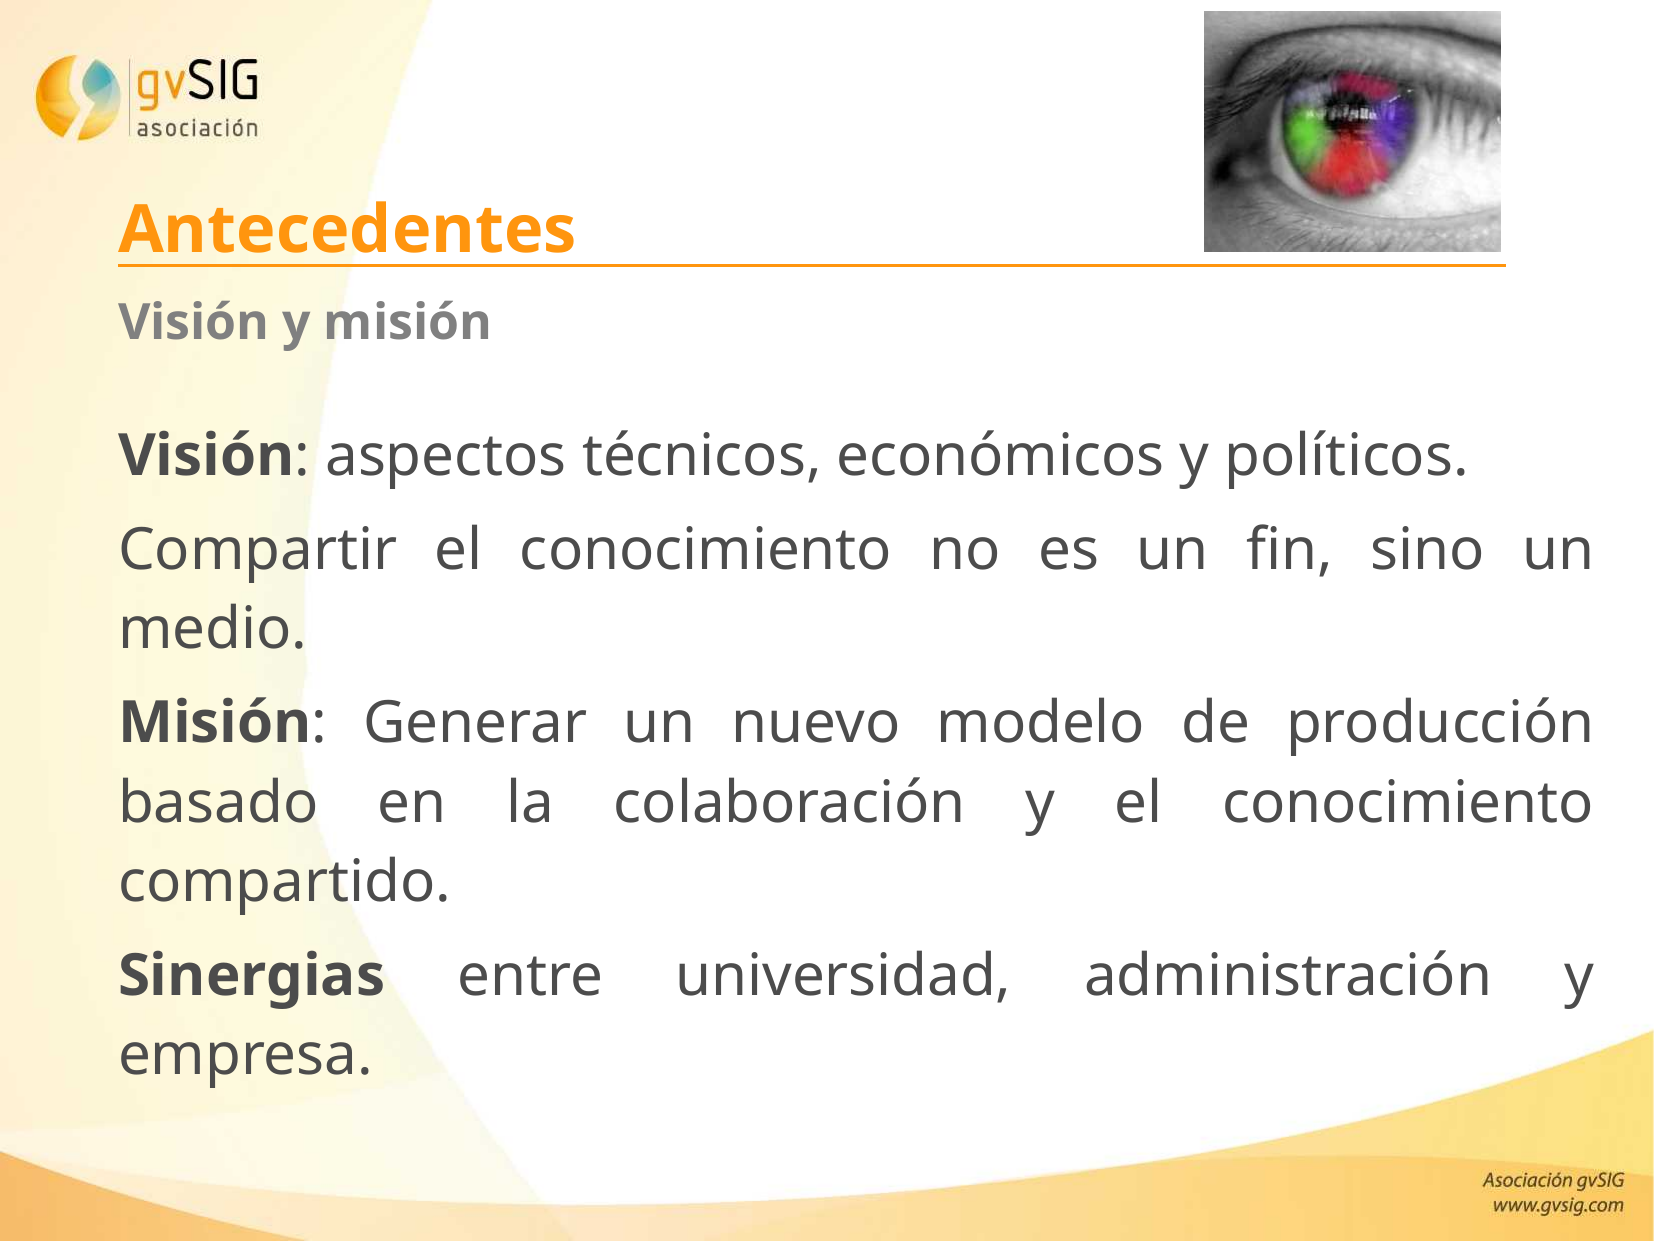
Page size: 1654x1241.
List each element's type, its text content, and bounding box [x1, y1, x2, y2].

list Visión: aspectos técnicos, económicos y políticos. Compartir el conocimiento no es un fin, sino un medio. Misión: Generar un nuevo modelo de producción basado en la colaboración y el conocimiento compartido. Sinergias entre universidad, administración y empresa. [118, 413, 1595, 1107]
title Visión y misión [118, 276, 857, 365]
title Antecedentes [118, 177, 1607, 276]
picture [0, 0, 1654, 1241]
